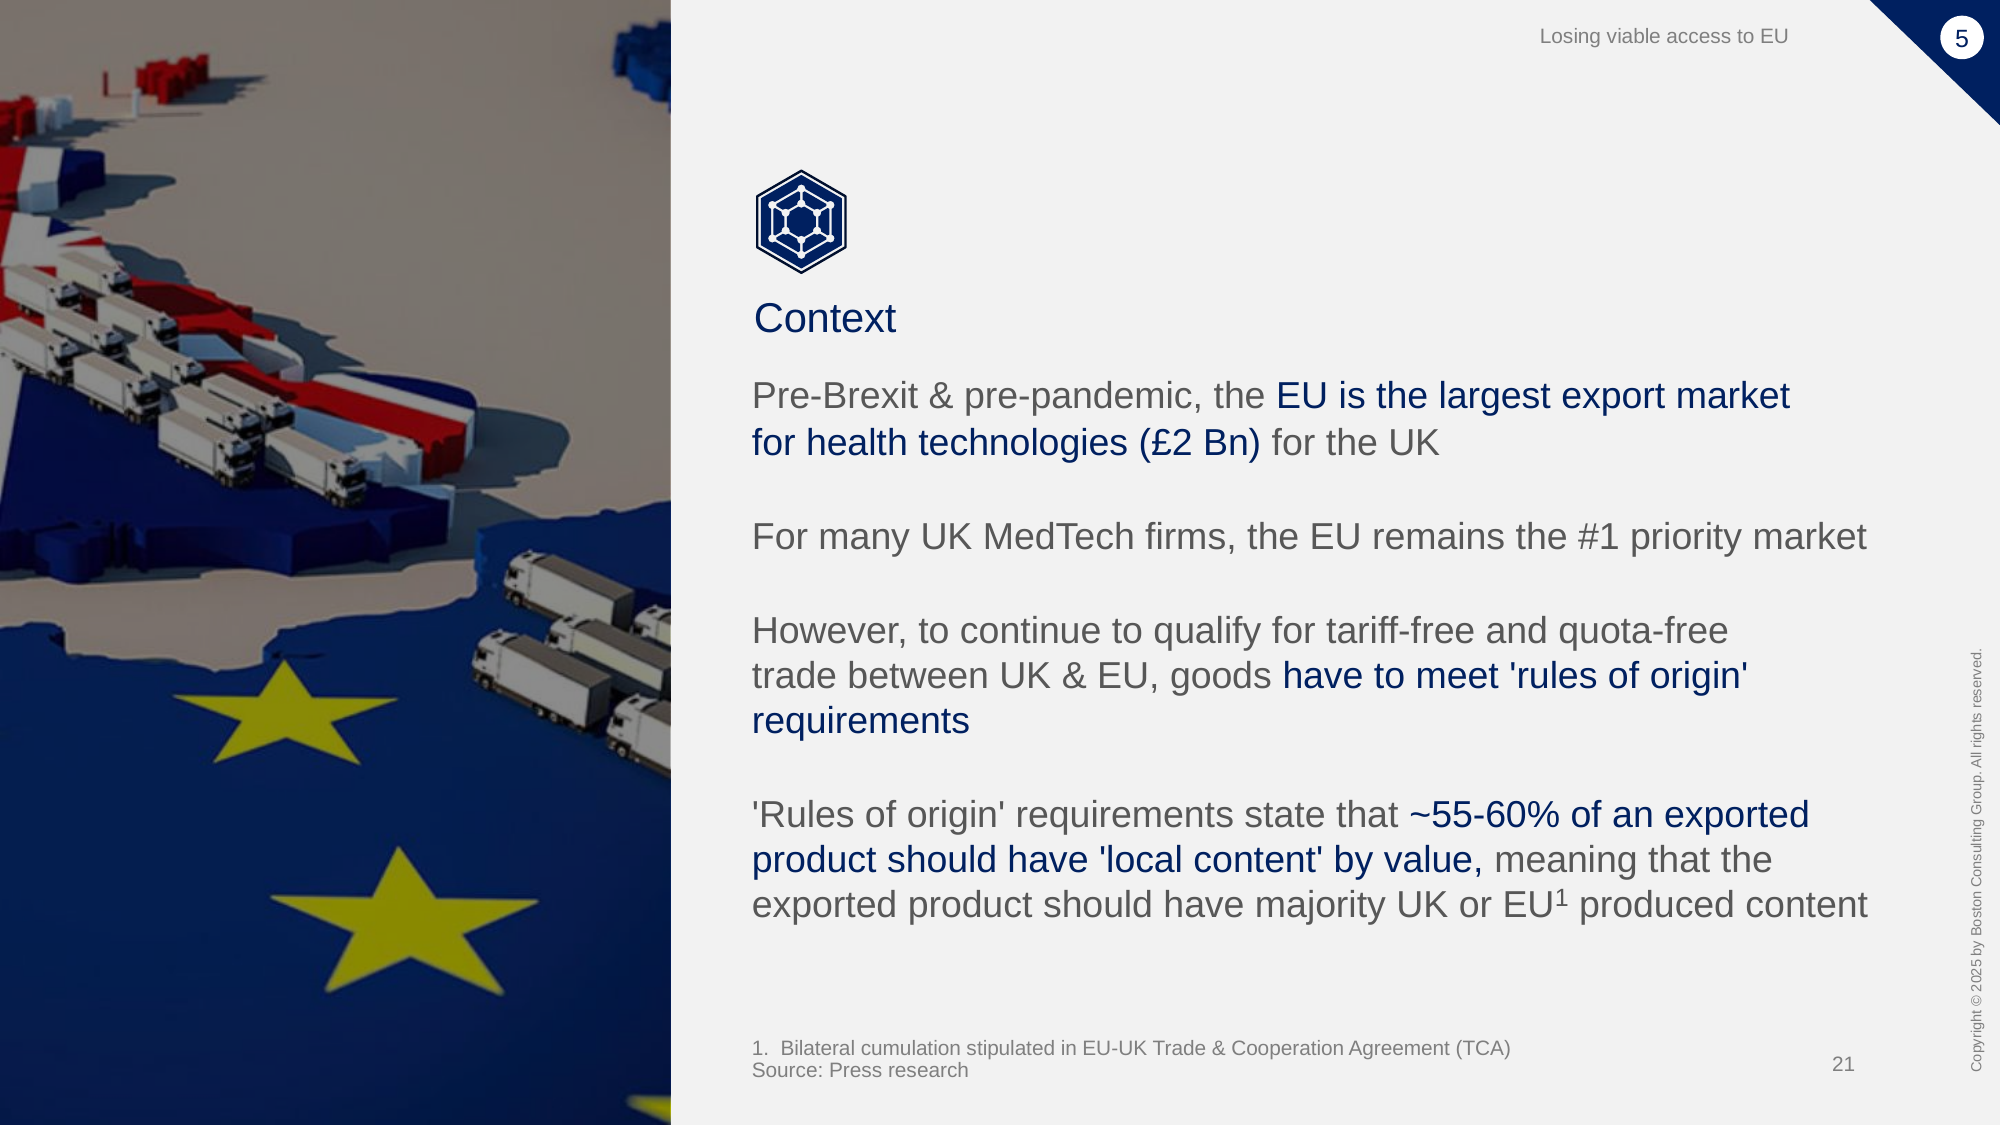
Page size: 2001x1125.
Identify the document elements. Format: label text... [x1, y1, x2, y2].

text_box 5 [1940, 15, 1984, 60]
text_box Losing viable access to EU [1540, 14, 1881, 56]
text_box [756, 169, 847, 275]
text_box [0, 0, 671, 1125]
text_box 1. Bilateral cumulation stipulated in EU-UK Trade & Cooperation Agreement (TCA) Source: Press research [752, 1037, 1897, 1082]
text_box Context [751, 291, 1897, 342]
text_box [1869, 0, 2000, 126]
text_box Pre-Brexit & pre-pandemic, the EU is the largest export market for health technologies (£2 Bn) for the UK For many UK MedTech firms, the EU remains the #1 priority market However, to continue to qualify for tariff-free and quota-free trade between UK & EU, goods have to meet 'rules of origin' requirements 'Rules of origin' requirements state that ~55-60% of an exported product should have 'local content' by value, meaning that the exported product should have majority UK or EU1 produced content [751, 368, 1897, 931]
